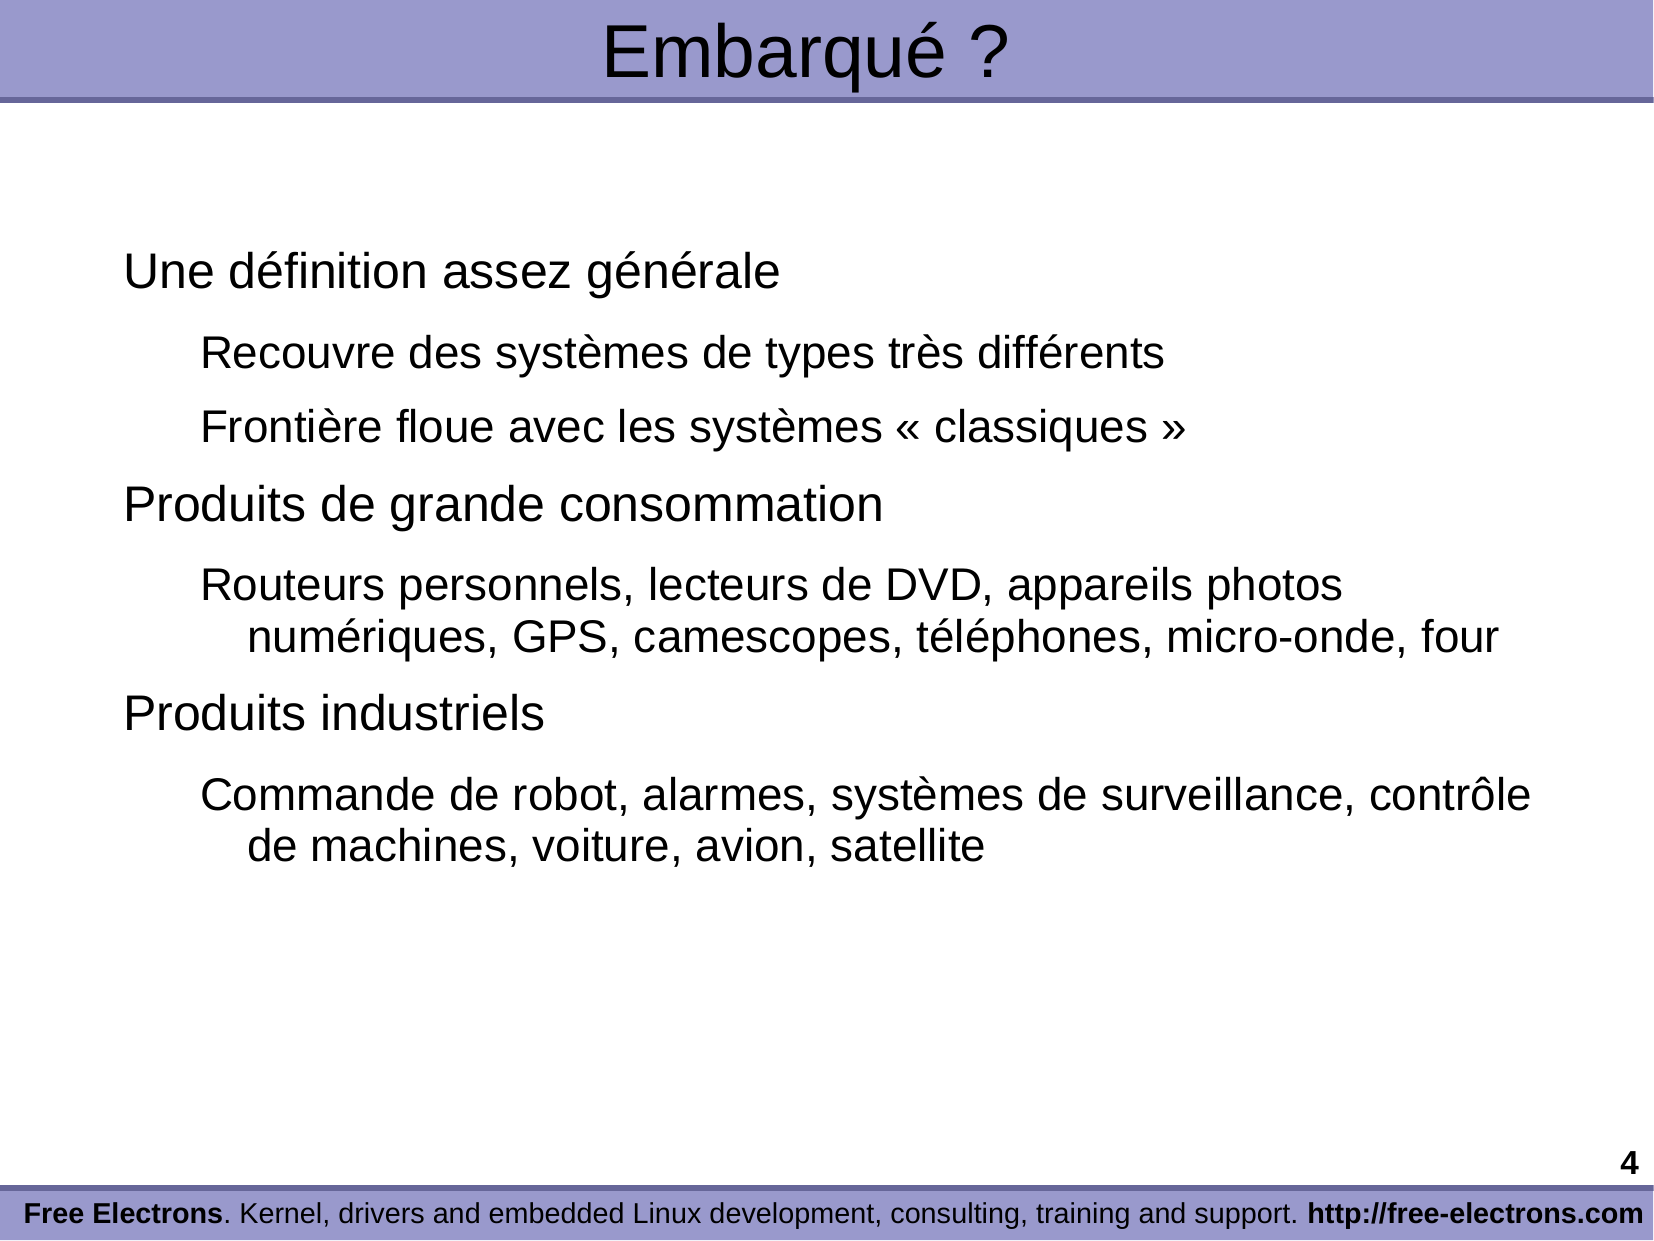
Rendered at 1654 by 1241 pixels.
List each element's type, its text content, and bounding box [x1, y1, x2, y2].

title Embarqué ? [60, 4, 1551, 98]
list Une définition assez générale Recouvre des systèmes de types très différents Frontière floue avec les systèmes « classiques » Produits de grande consommation Routeurs personnels, lecteurs de DVD, appareils photos numériques, GPS, camescopes, téléphones, micro-onde, four Produits industriels Commande de robot, alarmes, systèmes de surveillance, contrôle de machines, voiture, avion, satellite [105, 243, 1561, 1070]
